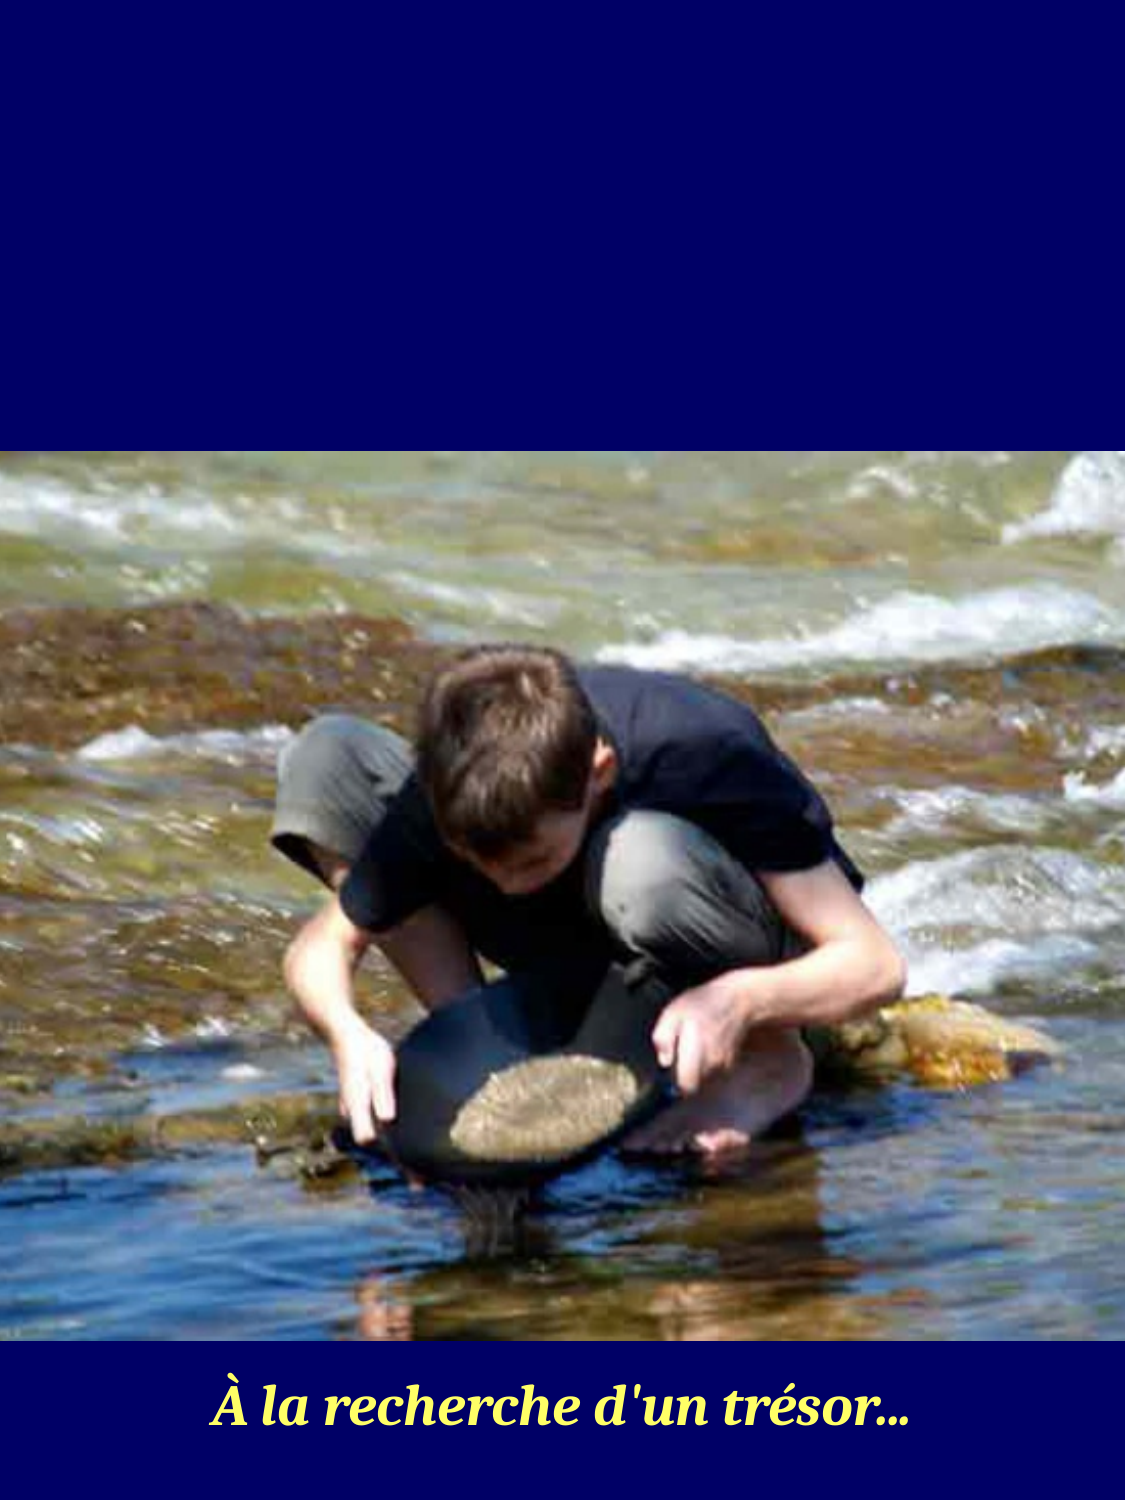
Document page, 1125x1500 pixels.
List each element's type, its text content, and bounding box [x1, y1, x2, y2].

picture [0, 451, 1125, 1341]
text_box À la recherche d'un trésor... [149, 1360, 976, 1445]
